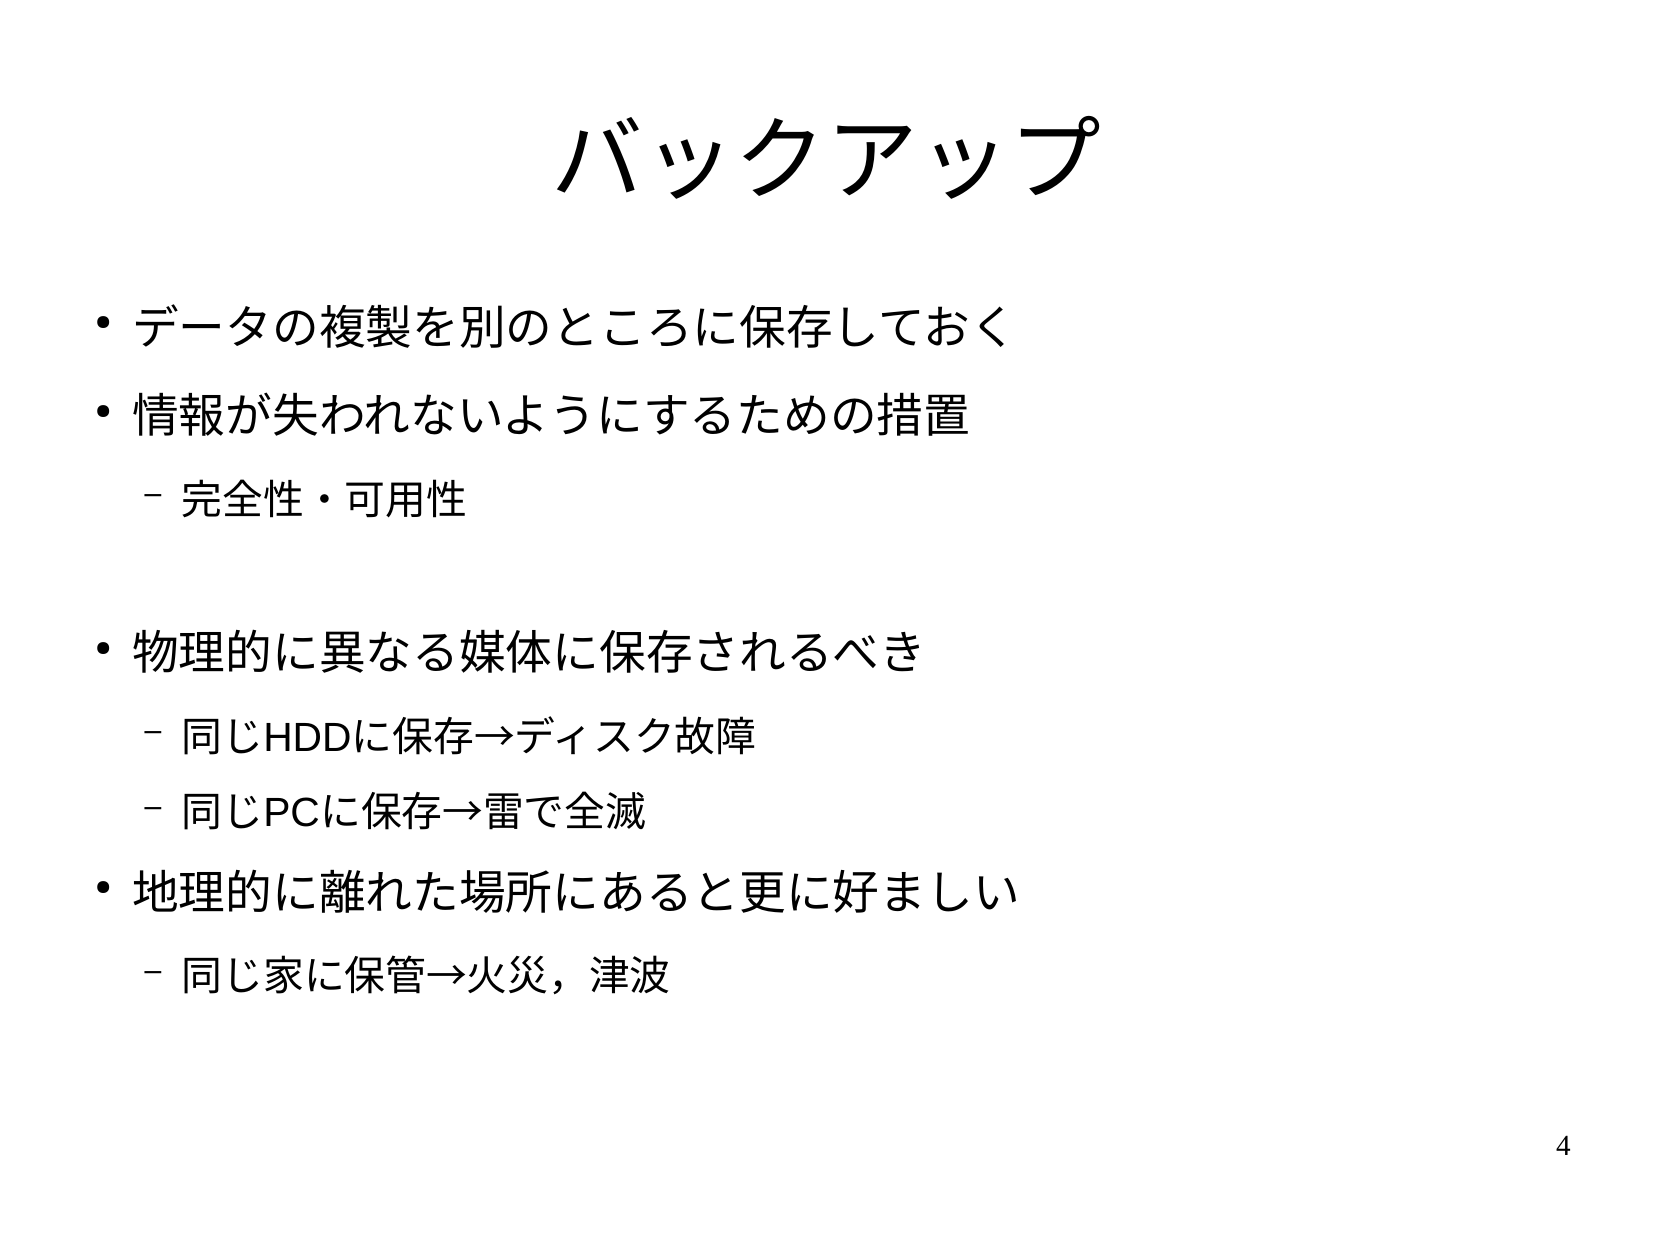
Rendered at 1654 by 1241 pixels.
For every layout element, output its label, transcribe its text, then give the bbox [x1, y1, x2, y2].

list データの複製を別のところに保存しておく 情報が失われないようにするための措置 完全性・可用性 物理的に異なる媒体に保存されるべき 同じHDDに保存→ディスク故障 同じPCに保存→雷で全滅 地理的に離れた場所にあると更に好ましい 同じ家に保管→火災，津波 [82, 290, 1571, 1010]
title バックアップ [82, 49, 1571, 257]
